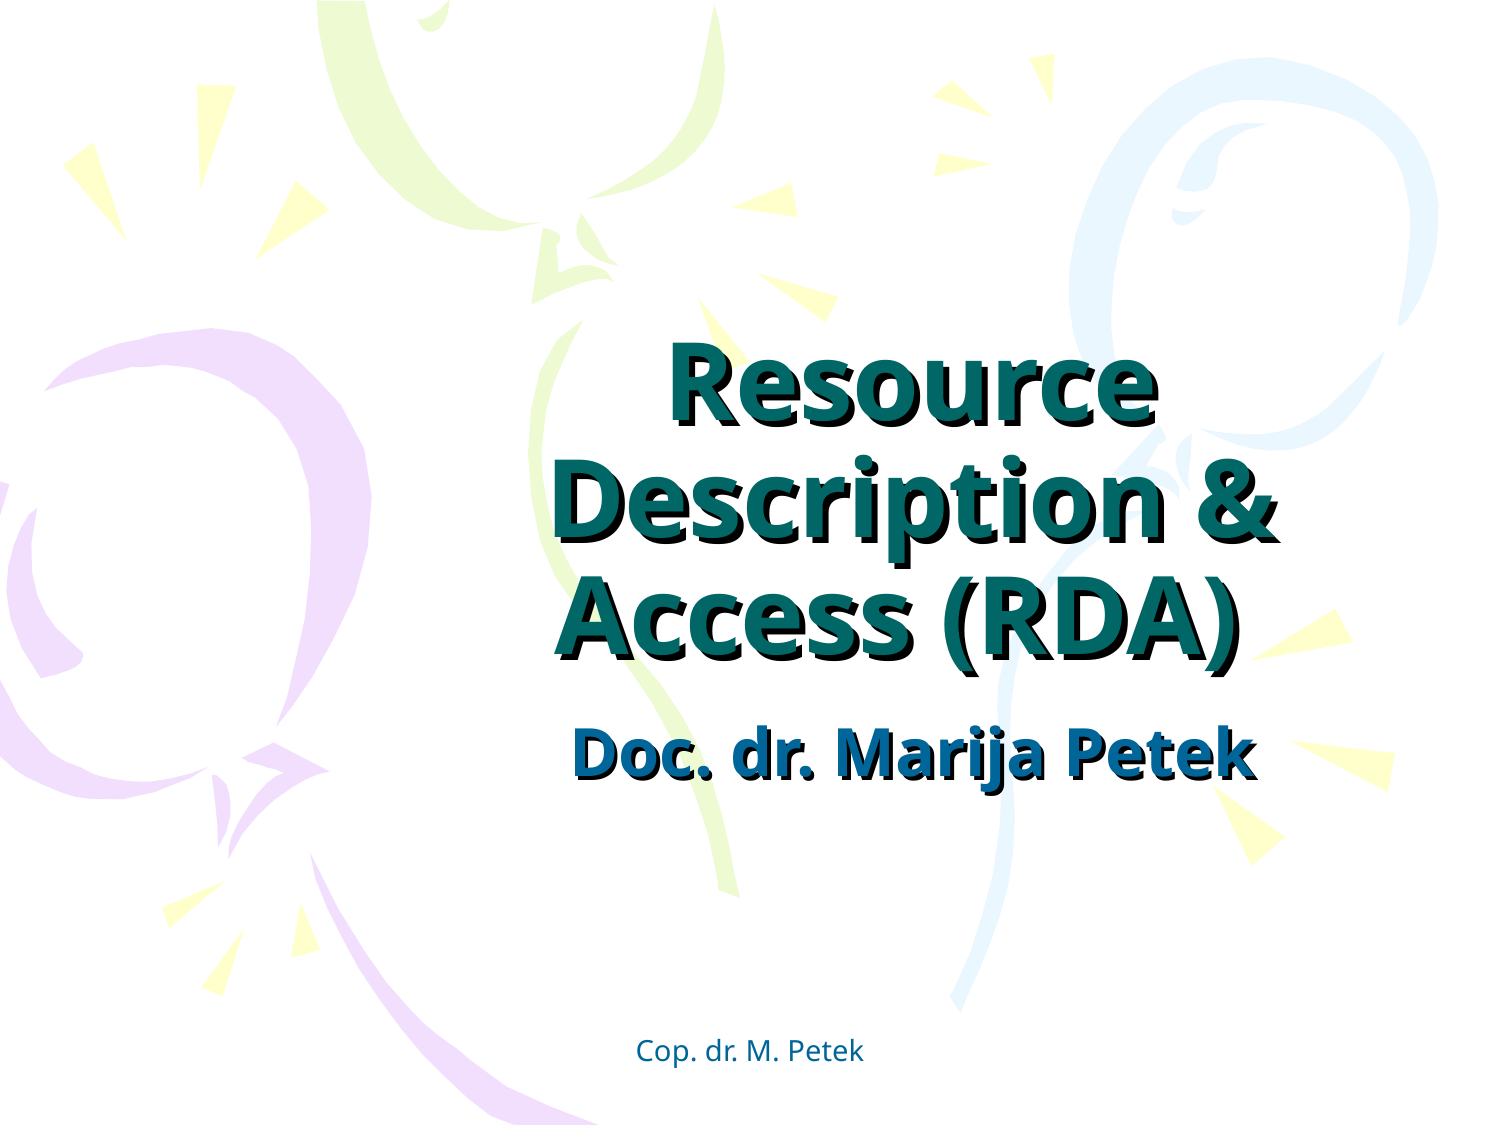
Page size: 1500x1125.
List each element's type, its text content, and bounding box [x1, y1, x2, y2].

subtitle Doc. dr. Marija Petek [408, 702, 1417, 946]
title Resource Description & Access (RDA) [402, 97, 1419, 686]
